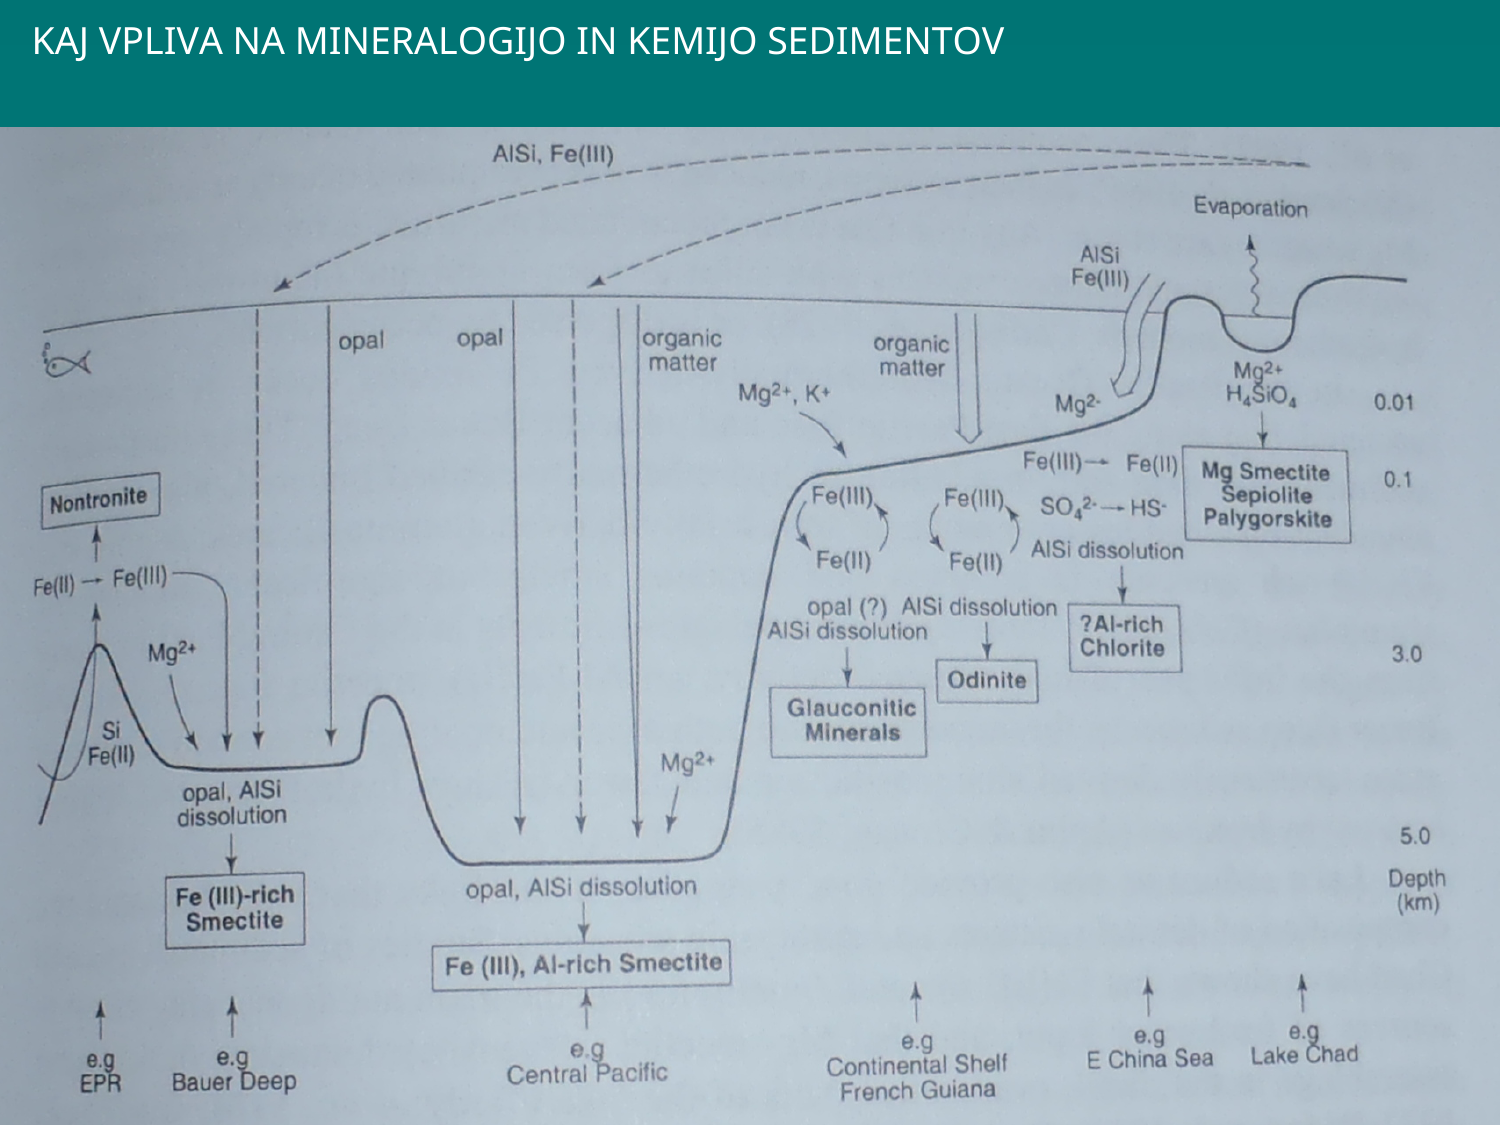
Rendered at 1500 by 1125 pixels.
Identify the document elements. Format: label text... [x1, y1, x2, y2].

text_box KAJ VPLIVA NA MINERALOGIJO IN KEMIJO SEDIMENTOV [16, 9, 1020, 71]
picture [0, 127, 1500, 1125]
